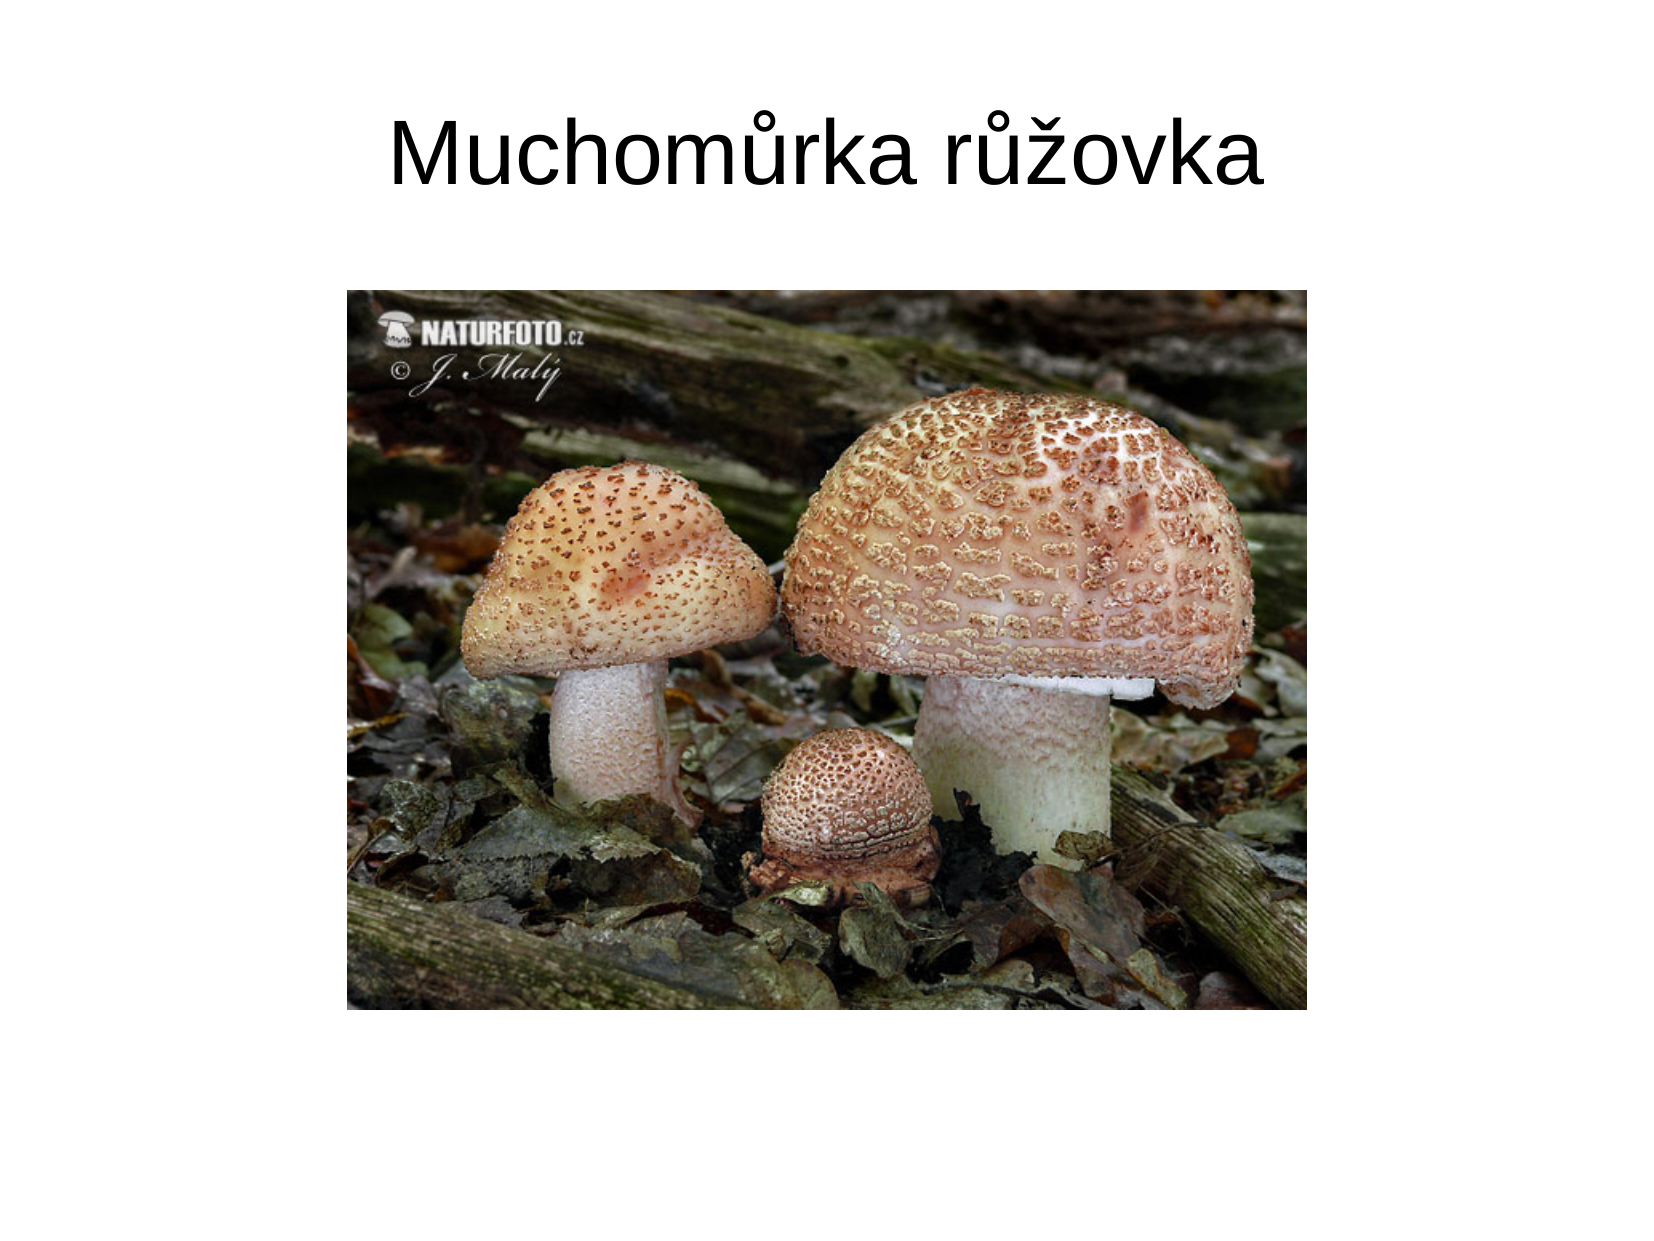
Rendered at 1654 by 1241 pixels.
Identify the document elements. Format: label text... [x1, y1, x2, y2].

title Muchomůrka růžovka [82, 49, 1571, 257]
picture [347, 290, 1307, 1010]
